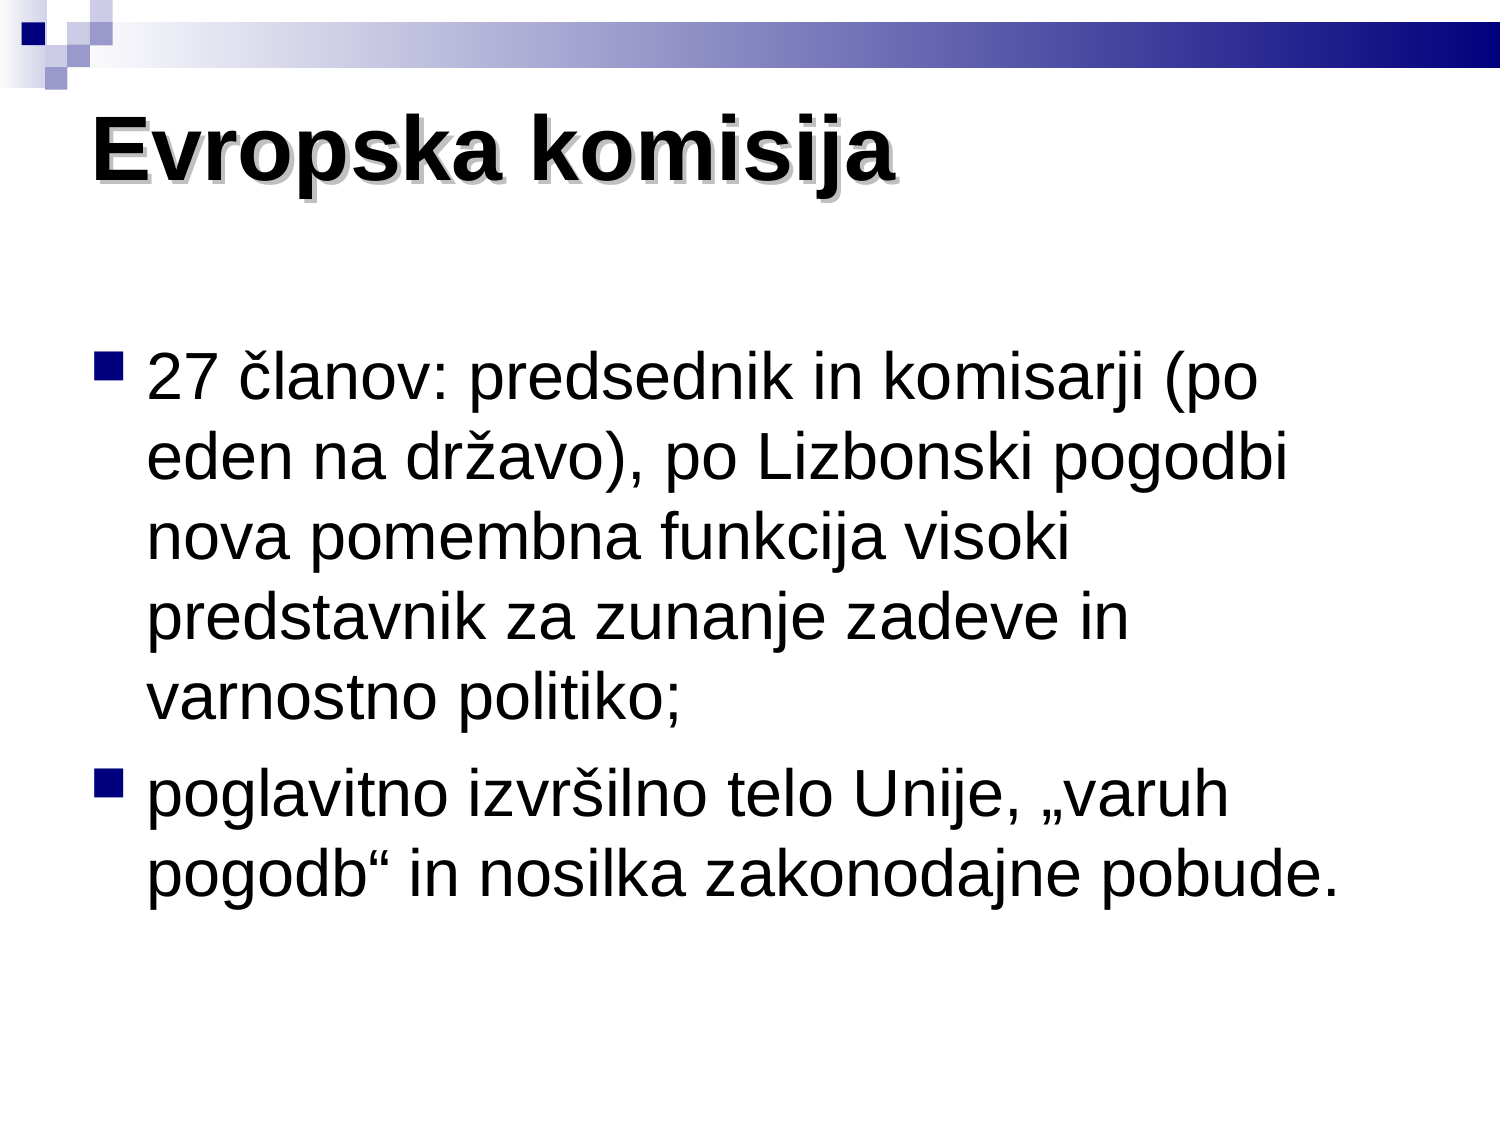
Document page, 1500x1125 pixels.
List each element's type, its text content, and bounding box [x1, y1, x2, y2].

list 27 članov: predsednik in komisarji (po eden na državo), po Lizbonski pogodbi nova pomembna funkcija visoki predstavnik za zunanje zadeve in varnostno politiko; poglavitno izvršilno telo Unije, „varuh pogodb“ in nosilka zakonodajne pobude. [75, 324, 1426, 1013]
title Evropska komisija [75, 75, 1426, 213]
